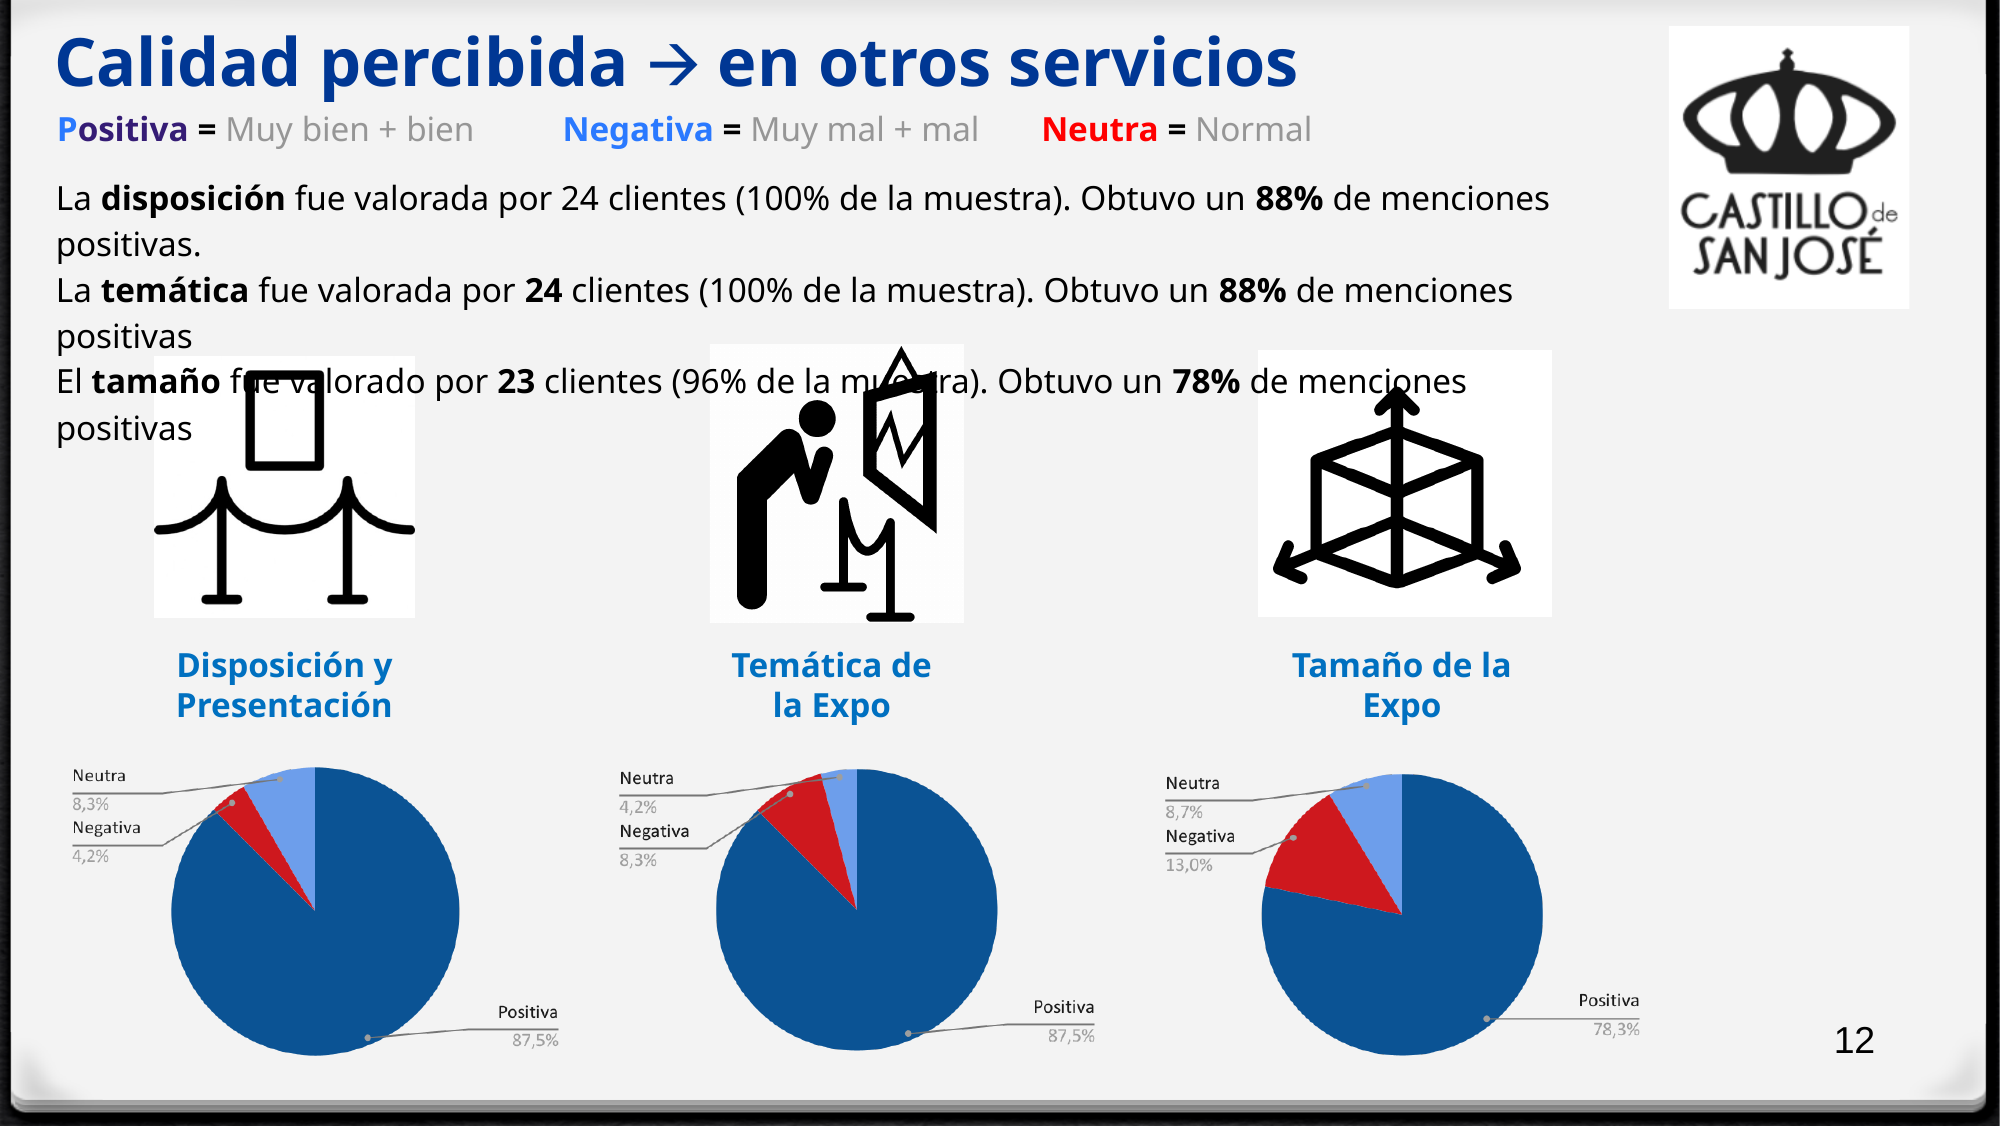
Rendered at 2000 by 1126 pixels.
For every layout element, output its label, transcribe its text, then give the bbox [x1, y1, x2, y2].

text_box <number> [1655, 1008, 1893, 1069]
text_box Tamaño de la Expo [1268, 636, 1536, 733]
picture [0, 0, 2000, 1126]
text_box Calidad percibida 🡪 en otros servicios [54, 0, 1374, 120]
text_box Temática de la Expo [703, 636, 961, 733]
text_box Positiva = Muy bien + bien Negativa = Muy mal + mal Neutra = Normal [56, 101, 1402, 156]
text_box Disposición y Presentación [154, 636, 415, 733]
text_box La disposición fue valorada por 24 clientes (100% de la muestra). Obtuvo un 88% de menciones positivas. La temática fue valorada por 24 clientes (100% de la muestra). Obtuvo un 88% de menciones positivas El tamaño fue valorado por 23 clientes (96% de la muestra). Obtuvo un 78% de menciones positivas [40, 156, 1623, 309]
